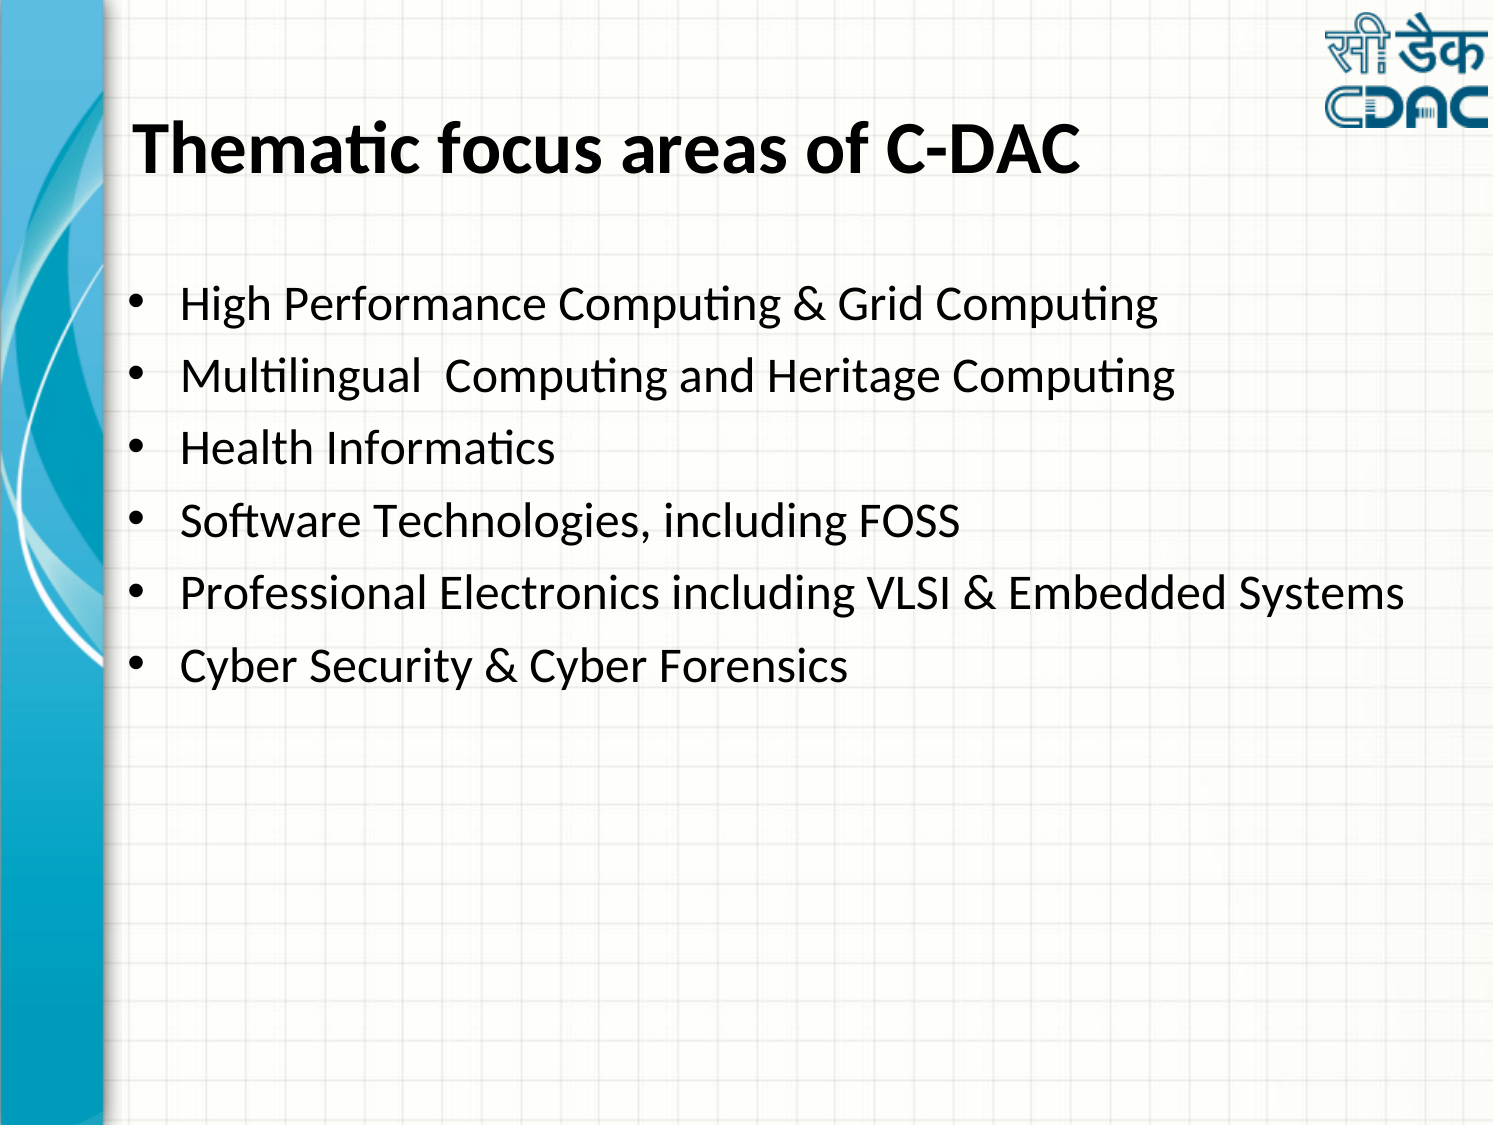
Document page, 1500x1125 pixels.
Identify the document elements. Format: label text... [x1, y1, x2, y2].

text_box Thematic focus areas of C-DAC [117, 49, 1468, 238]
picture [0, 0, 1493, 1125]
text_box High Performance Computing & Grid Computing Multilingual Computing and Heritage Computing Health Informatics Software Technologies, including FOSS Professional Electronics including VLSI & Embedded Systems Cyber Security & Cyber Forensics [112, 262, 1463, 1108]
